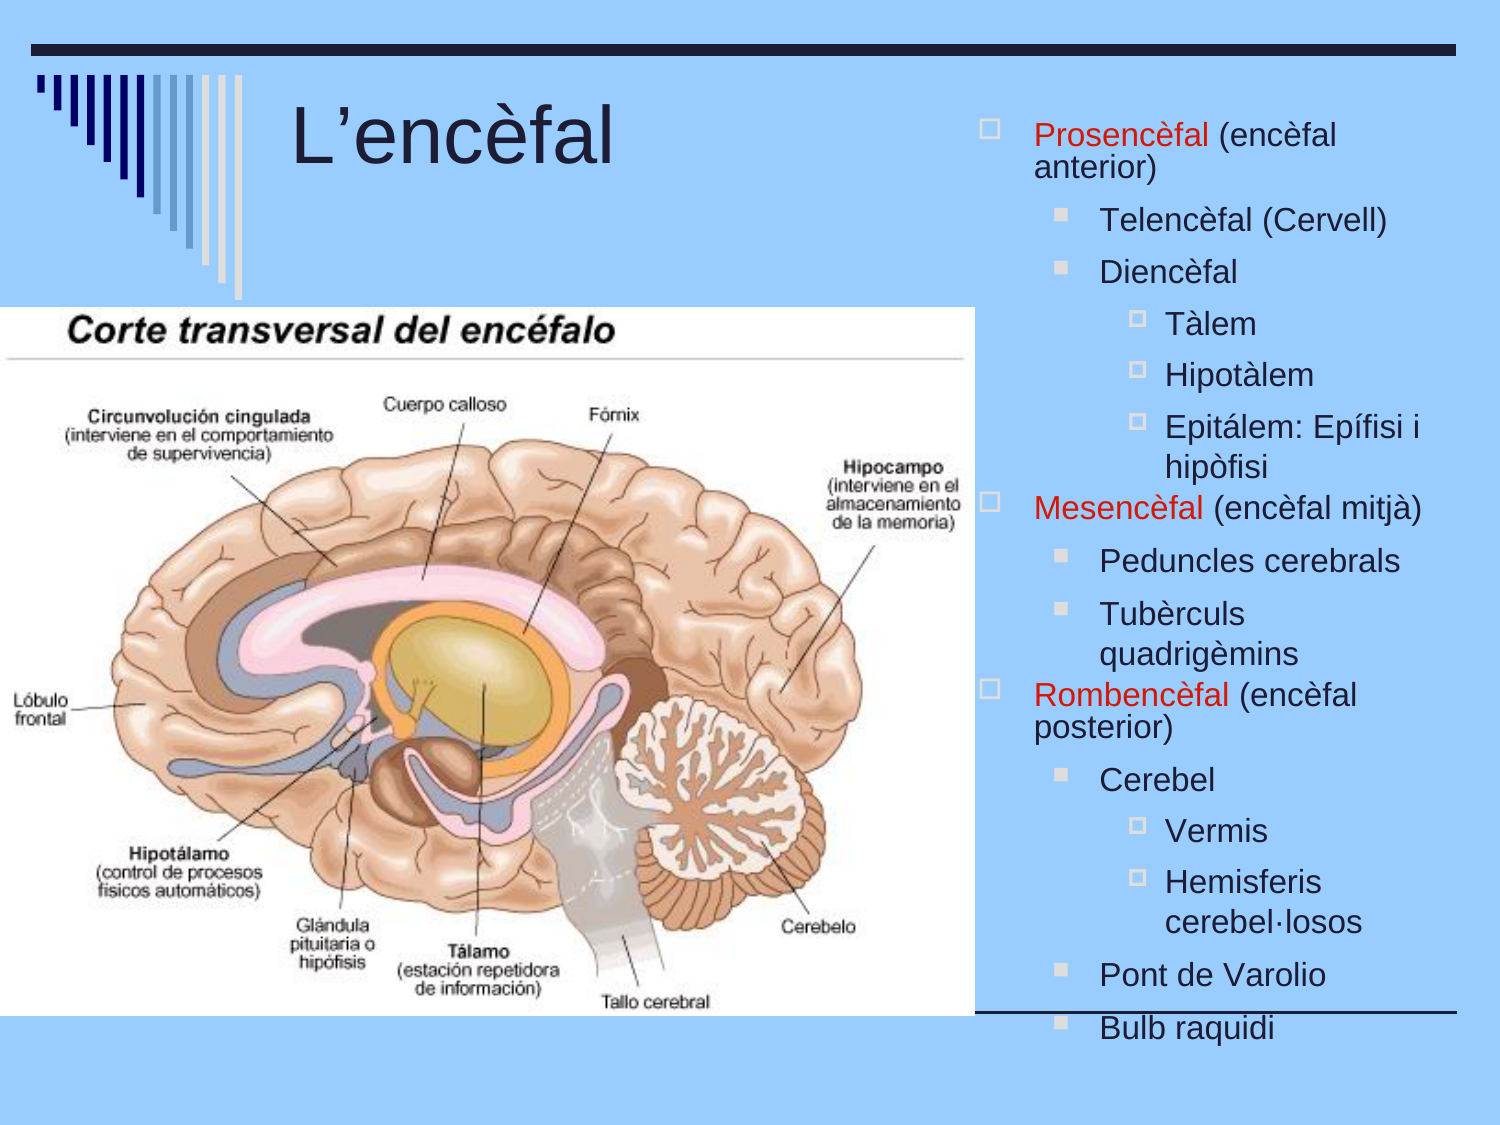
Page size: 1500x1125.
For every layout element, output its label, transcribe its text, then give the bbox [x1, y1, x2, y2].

title L’encèfal [274, 75, 1425, 288]
list Prosencèfal (encèfal anterior) Telencèfal (Cervell) Diencèfal Tàlem Hipotàlem Epitálem: Epífisi i hipòfisi Mesencèfal (encèfal mitjà) Peduncles cerebrals Tubèrculs quadrigèmins Rombencèfal (encèfal posterior) Cerebel Vermis Hemisferis cerebel·losos Pont de Varolio Bulb raquidi [962, 113, 1447, 1078]
text_box [0, 307, 975, 1016]
